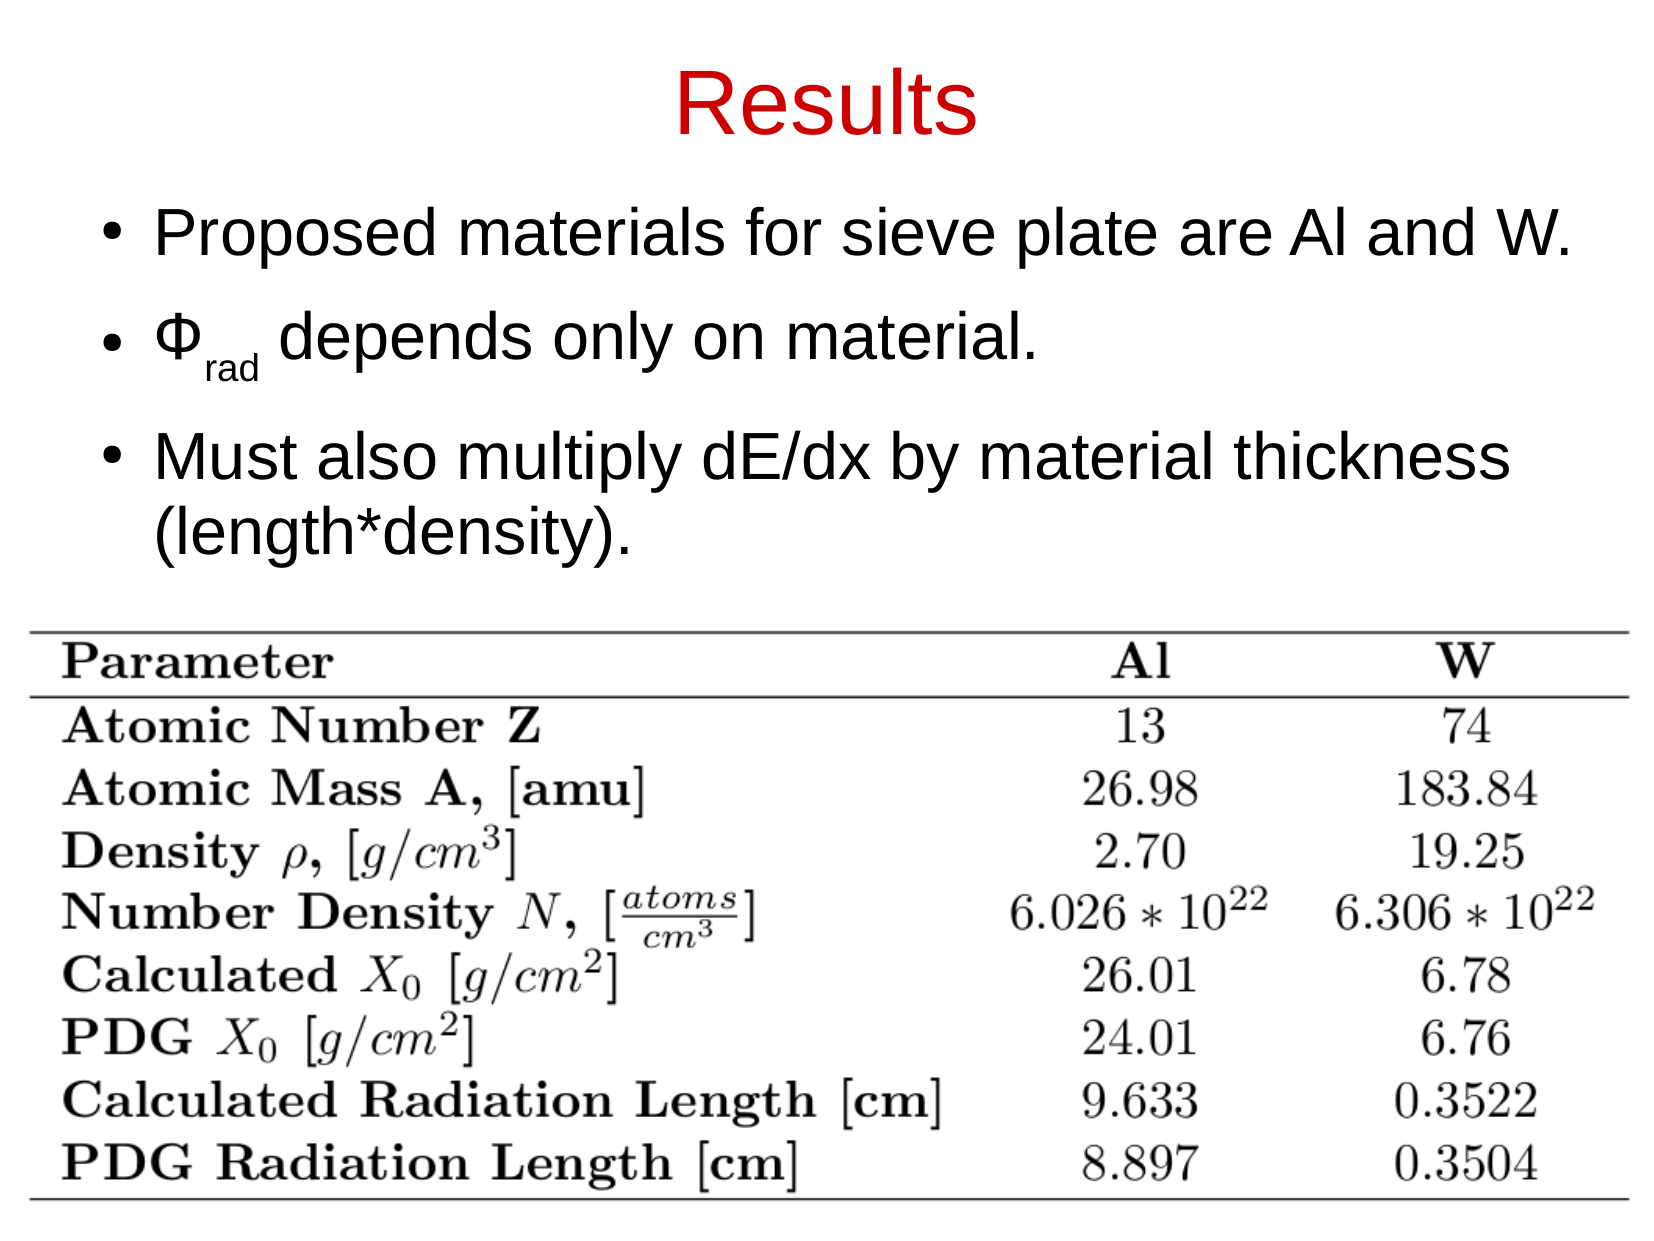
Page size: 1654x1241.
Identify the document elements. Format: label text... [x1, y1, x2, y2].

title Results [82, 37, 1571, 169]
picture [9, 614, 1652, 1222]
list Proposed materials for sieve plate are Al and W. Фrad depends only on material. Must also multiply dE/dx by material thickness (length*density). [82, 195, 1591, 614]
